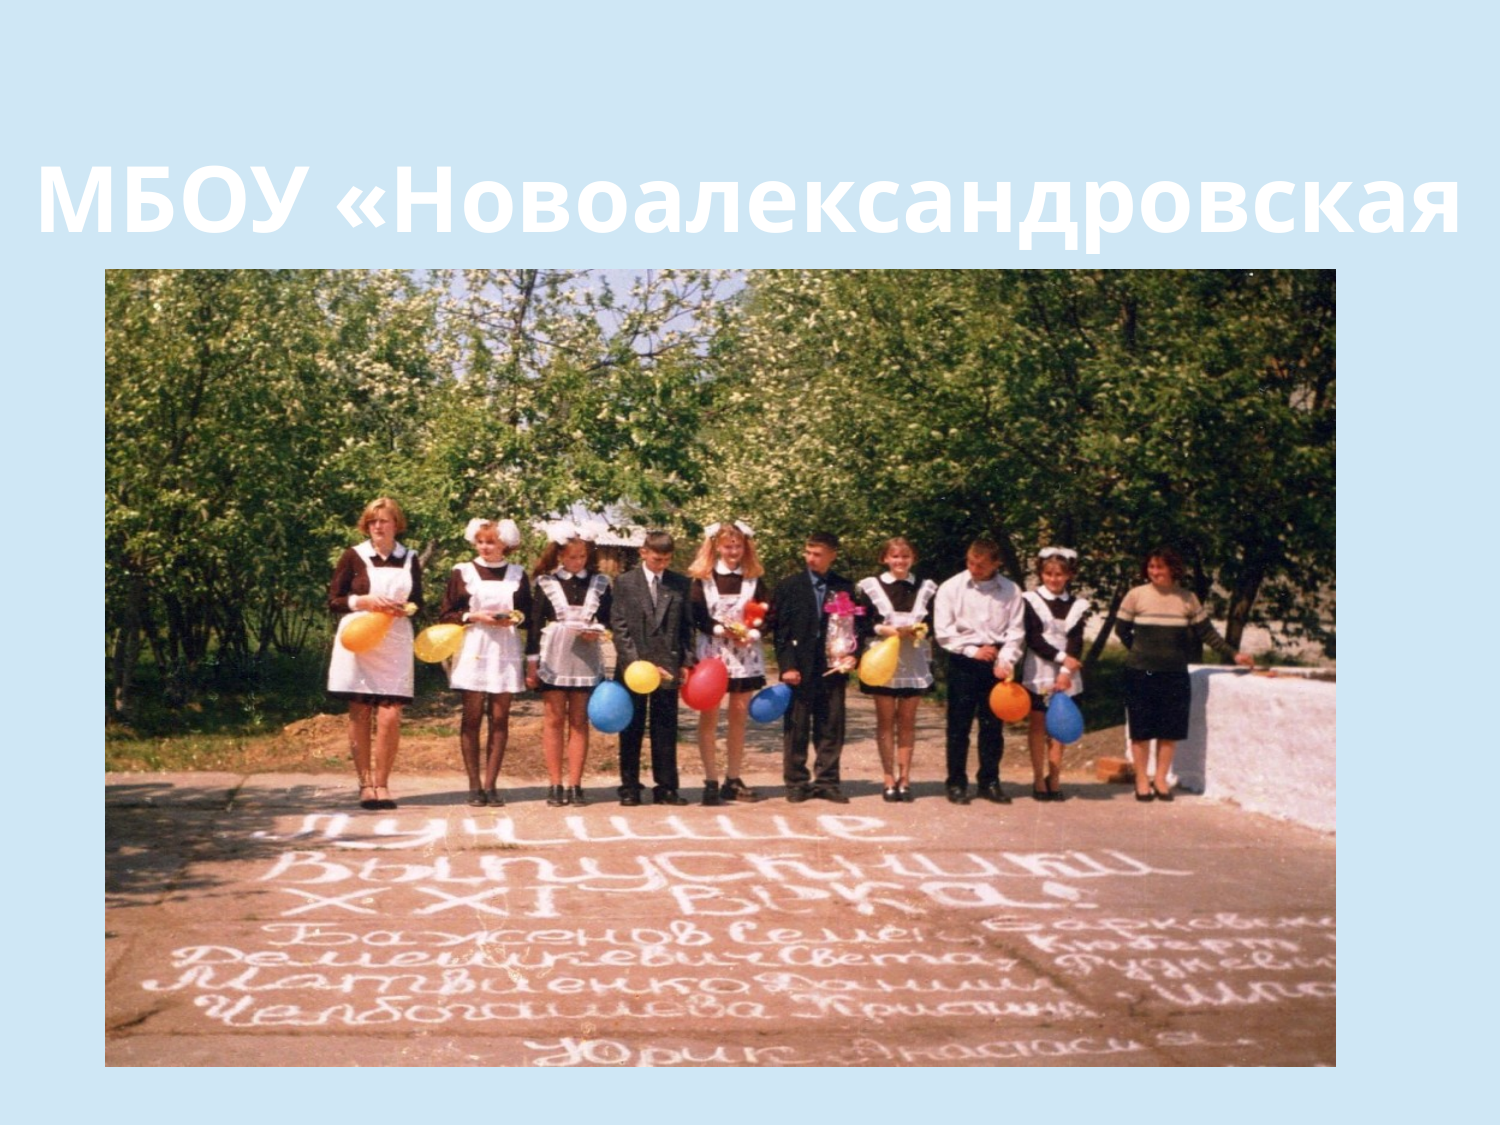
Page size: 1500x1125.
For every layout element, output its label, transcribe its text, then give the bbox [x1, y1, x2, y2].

picture [105, 269, 1336, 1067]
title МБОУ «Новоалександровская СШ» [0, 23, 1500, 211]
